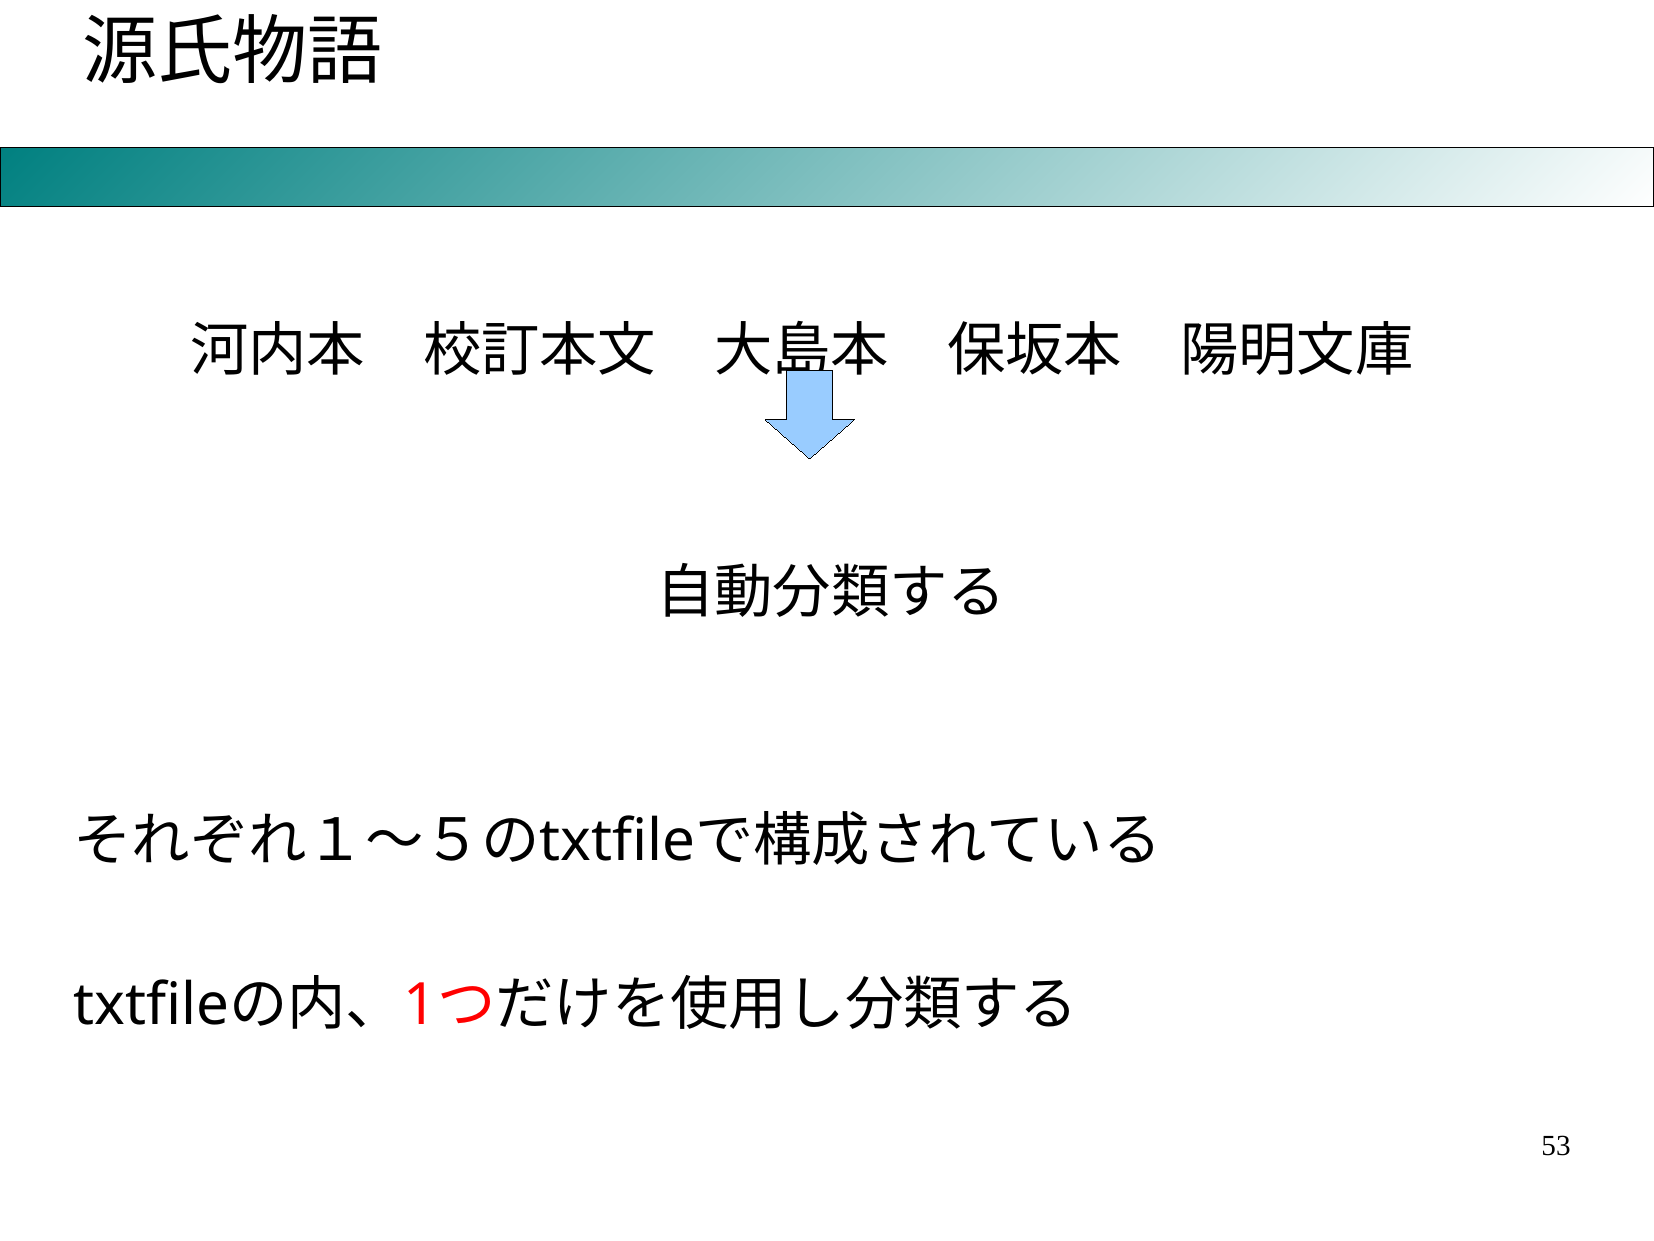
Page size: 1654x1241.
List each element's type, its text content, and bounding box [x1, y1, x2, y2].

text_box 河内本 校訂本文 大島本 保坂本 陽明文庫 自動分類する それぞれ１〜５のtxtfileで構成されている txtfileの内、1つだけを使用し分類する [59, 295, 1618, 1001]
title 源氏物語 [82, 17, 1571, 180]
text_box [765, 370, 855, 459]
